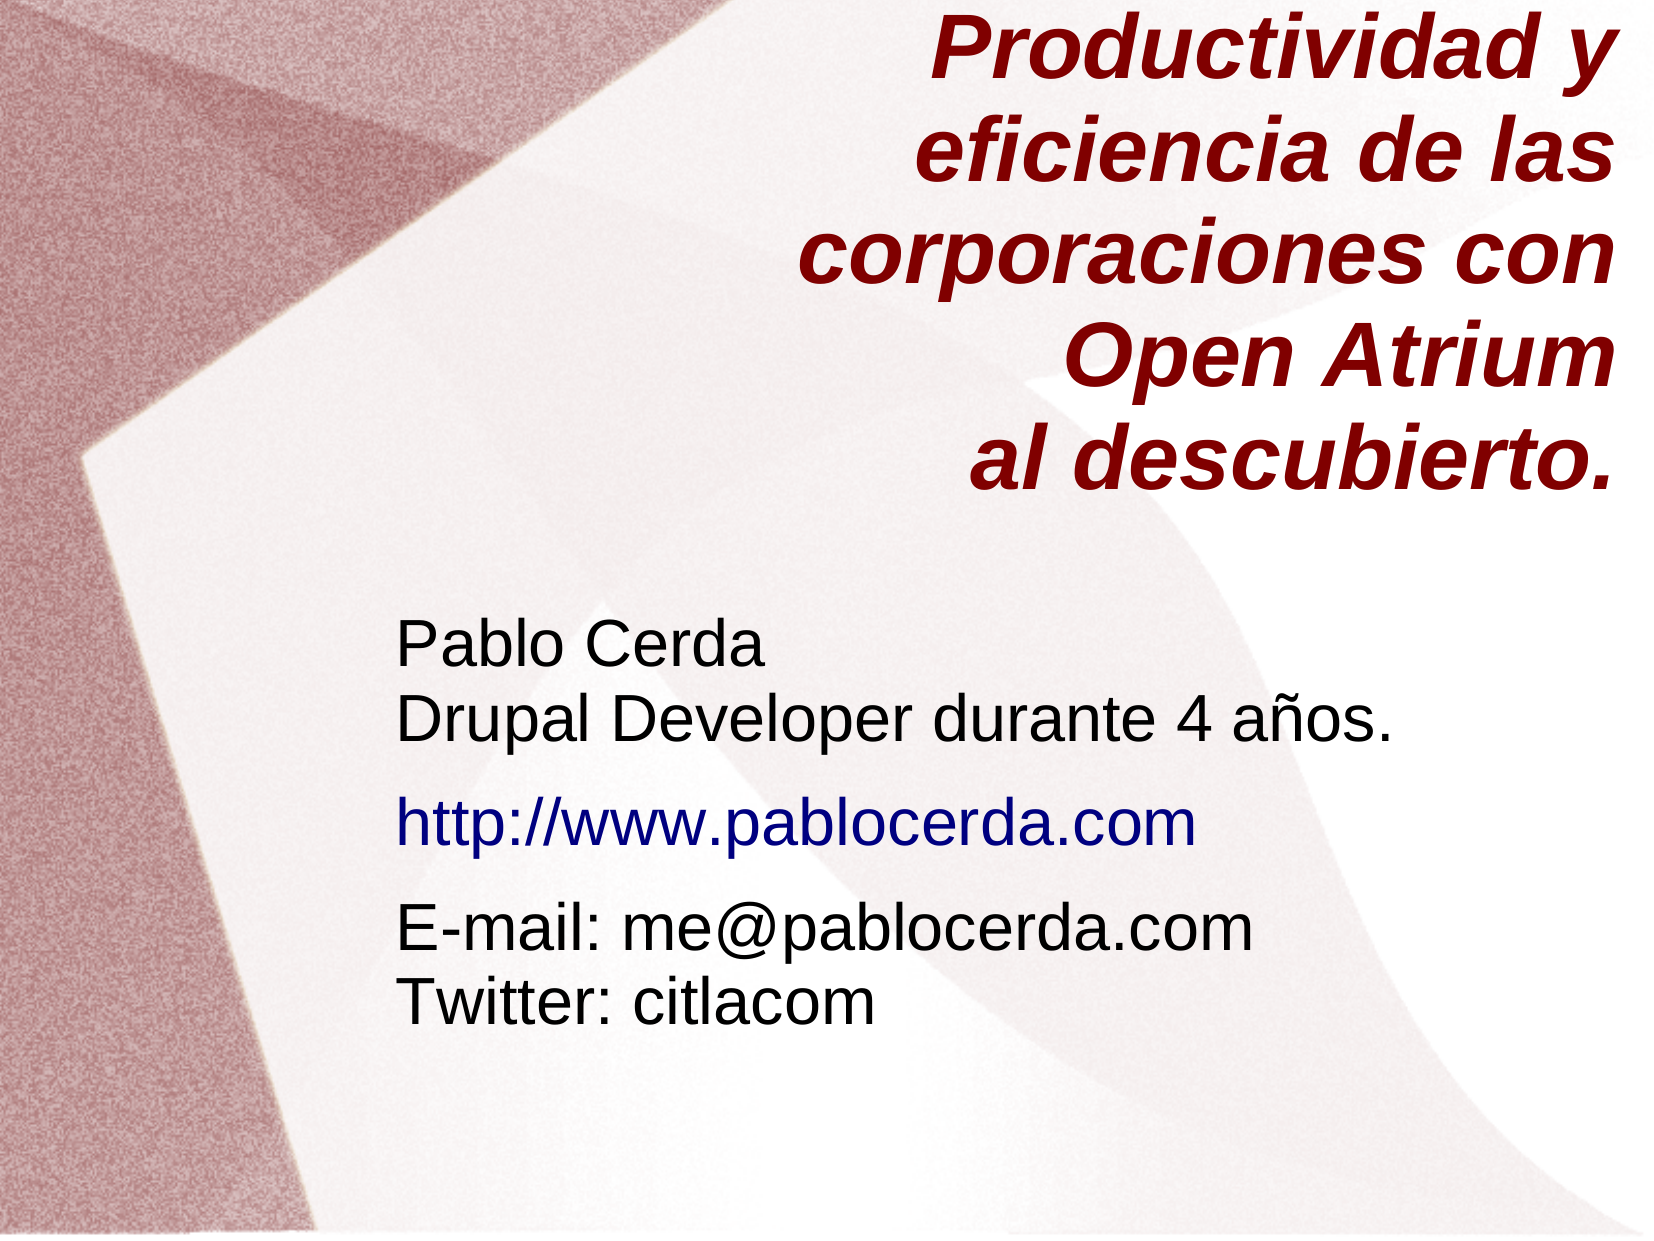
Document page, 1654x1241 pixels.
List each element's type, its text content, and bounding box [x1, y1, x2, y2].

picture [0, 0, 1654, 1241]
title Productividad y eficiencia de las corporaciones con Open Atrium al descubierto. [608, 0, 1619, 509]
list Pablo Cerda Drupal Developer durante 4 años. http://www.pablocerda.com E-mail: me@pablocerda.com Twitter: citlacom [324, 606, 1601, 1217]
